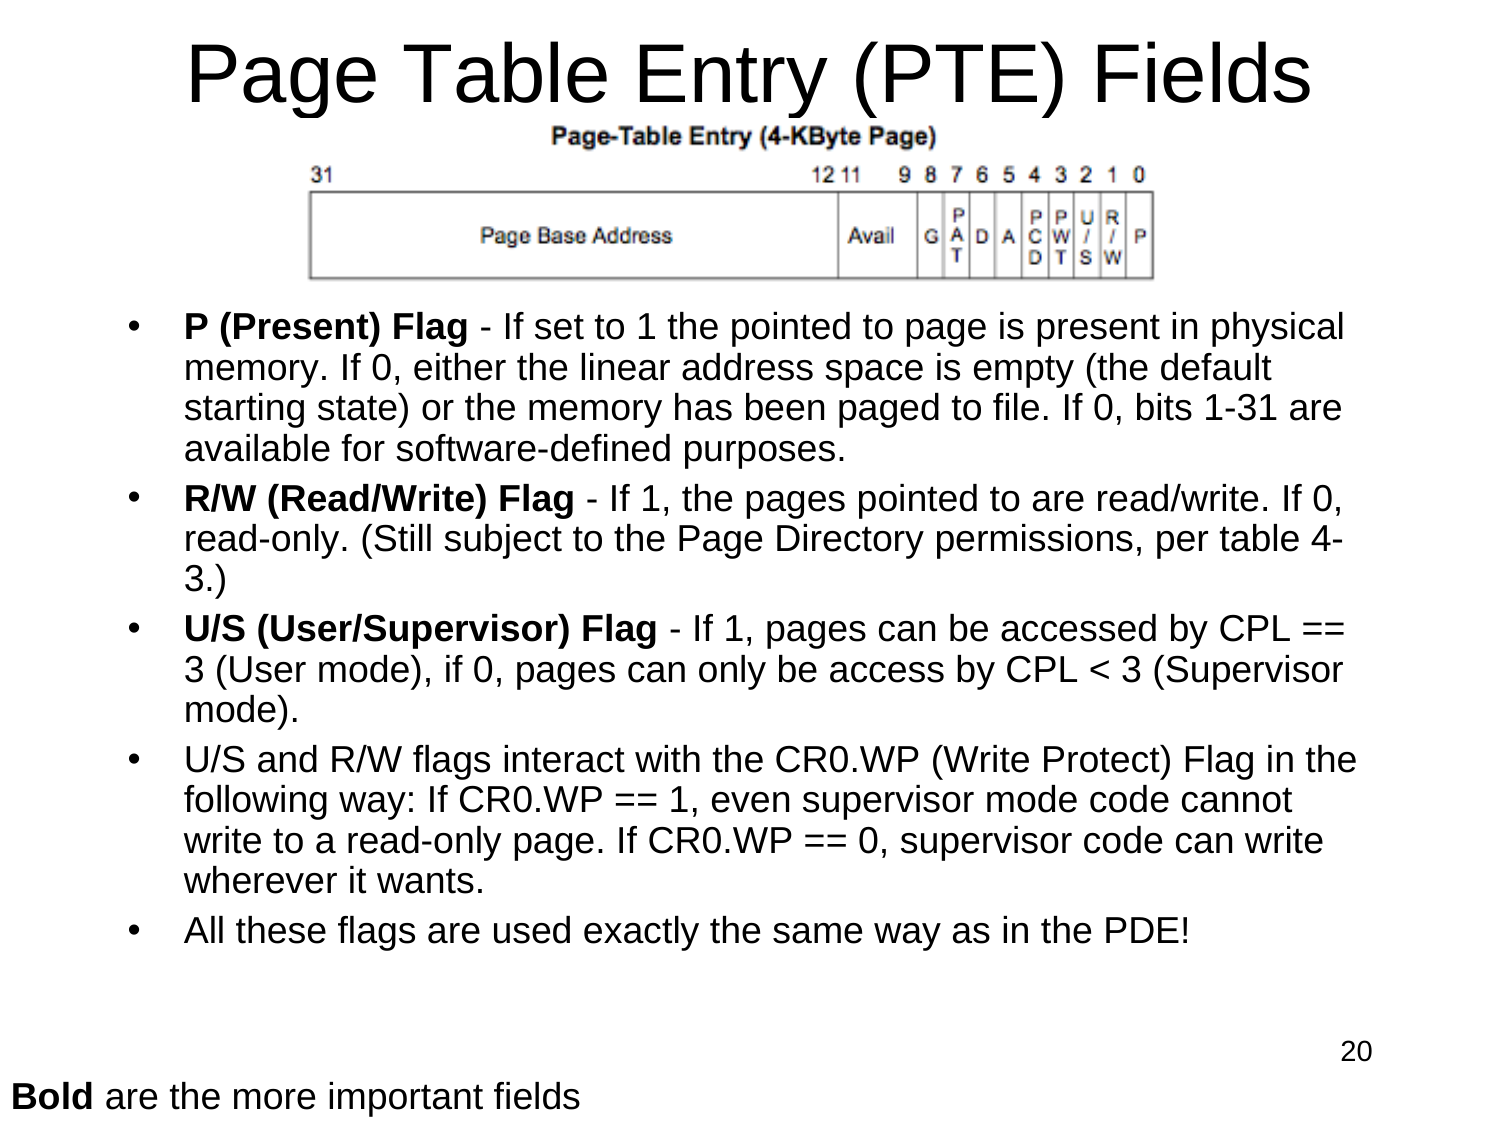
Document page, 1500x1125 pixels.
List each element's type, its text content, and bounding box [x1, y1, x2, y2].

text_box Bold are the more important fields [0, 1064, 597, 1125]
picture [300, 118, 1167, 288]
list P (Present) Flag - If set to 1 the pointed to page is present in physical memory. If 0, either the linear address space is empty (the default starting state) or the memory has been paged to file. If 0, bits 1-31 are available for software-defined purposes. R/W (Read/Write) Flag - If 1, the pages pointed to are read/write. If 0, read-only. (Still subject to the Page Directory permissions, per table 4-3.) U/S (User/Supervisor) Flag - If 1, pages can be accessed by CPL == 3 (User mode), if 0, pages can only be access by CPL < 3 (Supervisor mode). U/S and R/W flags interact with the CR0.WP (Write Protect) Flag in the following way: If CR0.WP == 1, even supervisor mode code cannot write to a read-only page. If CR0.WP == 0, supervisor code can write wherever it wants. All these flags are used exactly the same way as in the PDE! [112, 299, 1388, 976]
text_box <number> [1074, 1025, 1388, 1101]
title Page Table Entry (PTE) Fields [0, 0, 1500, 163]
